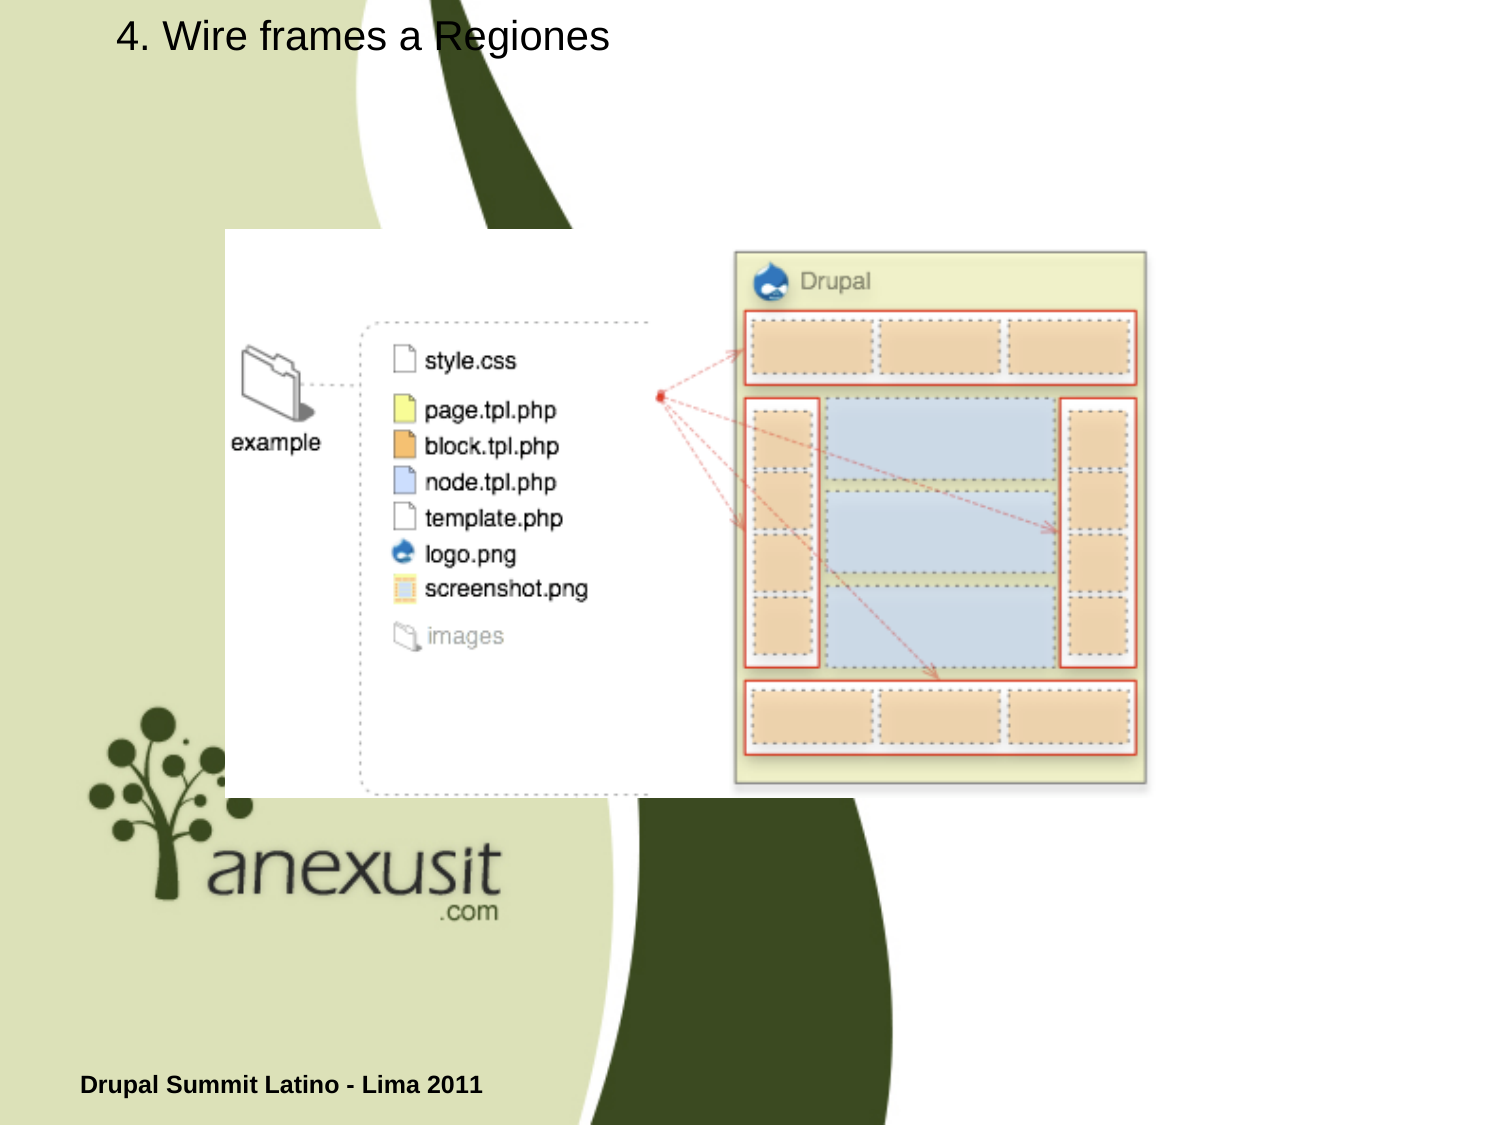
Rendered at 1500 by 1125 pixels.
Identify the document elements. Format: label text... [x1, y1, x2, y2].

text_box 4. Wire frames a Regiones [101, 0, 828, 119]
text_box Drupal Summit Latino - Lima 2011 [65, 1060, 1066, 1106]
picture [0, 0, 1500, 1125]
